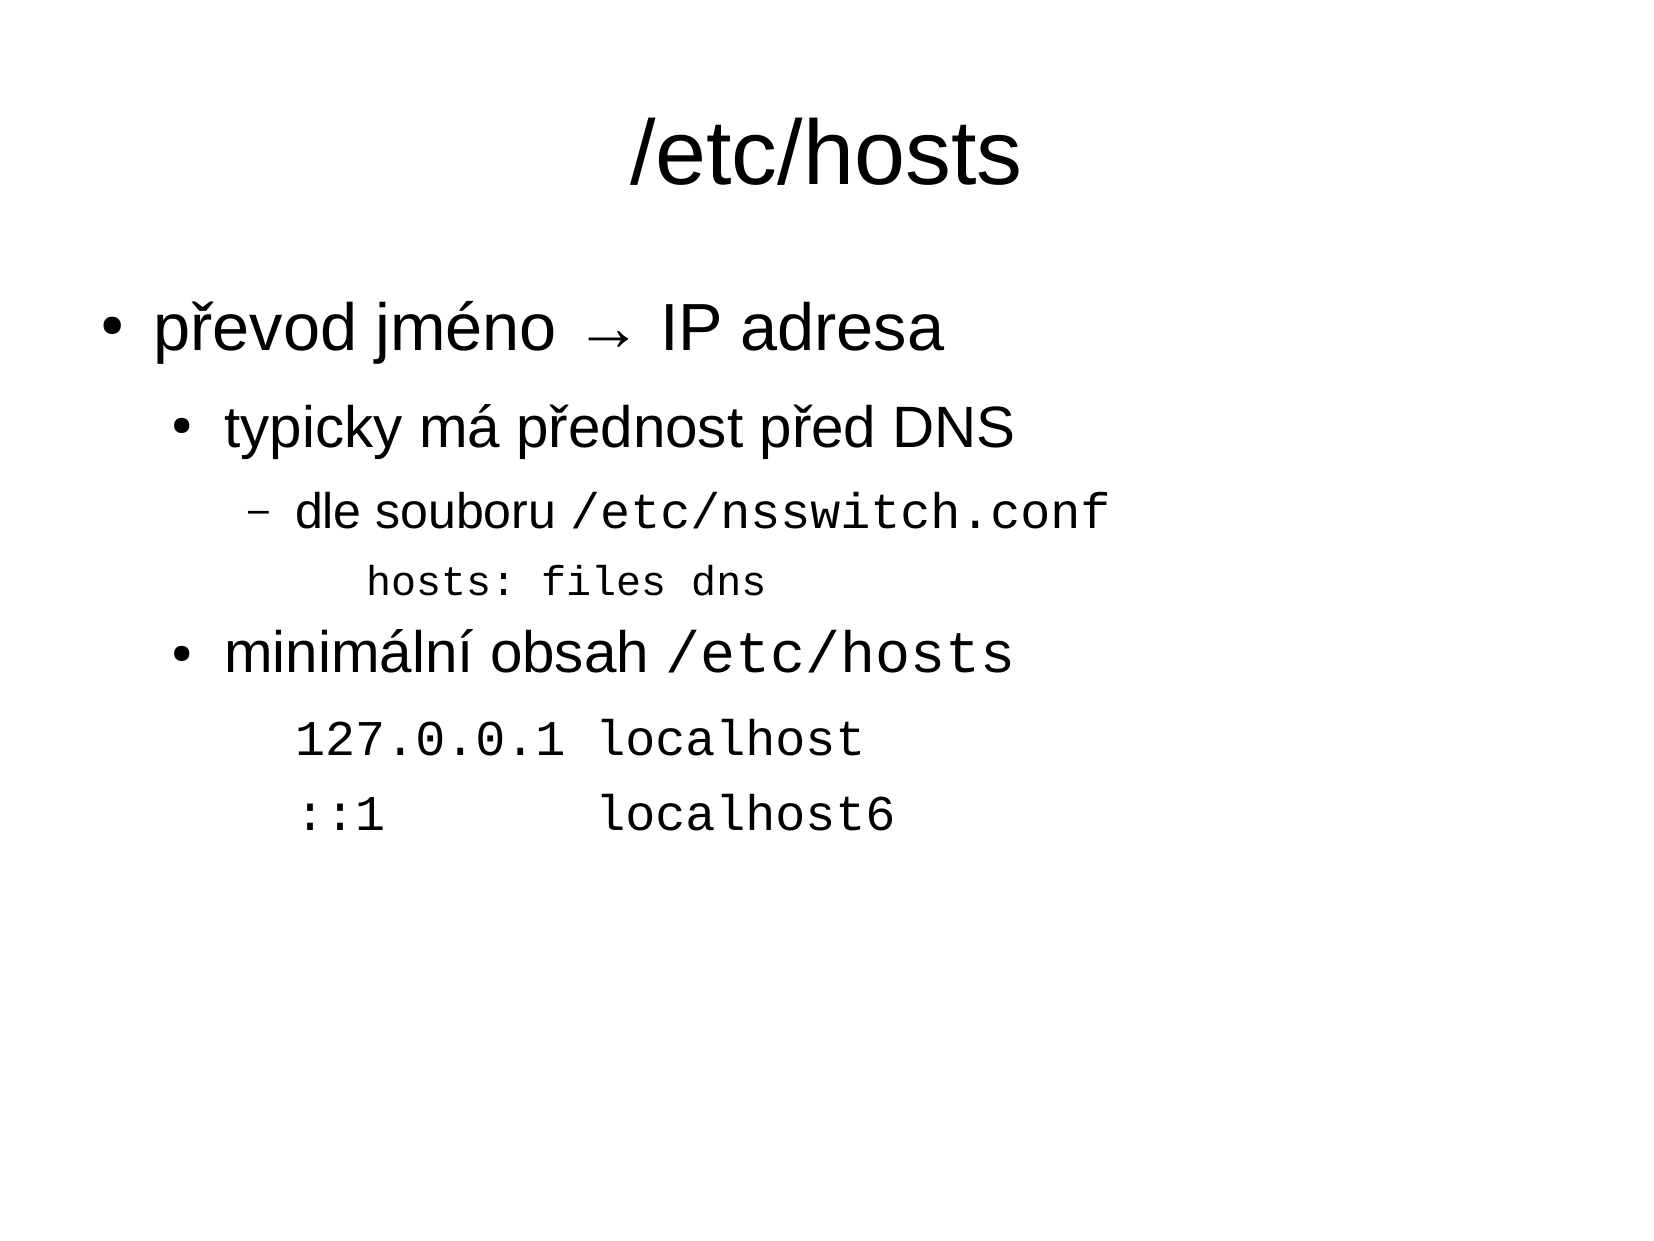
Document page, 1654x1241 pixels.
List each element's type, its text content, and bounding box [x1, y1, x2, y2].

list převod jméno → IP adresa typicky má přednost před DNS dle souboru /etc/nsswitch.conf hosts: files dns minimální obsah /etc/hosts 127.0.0.1 localhost ::1 localhost6 [82, 290, 1571, 1010]
title /etc/hosts [82, 49, 1571, 257]
